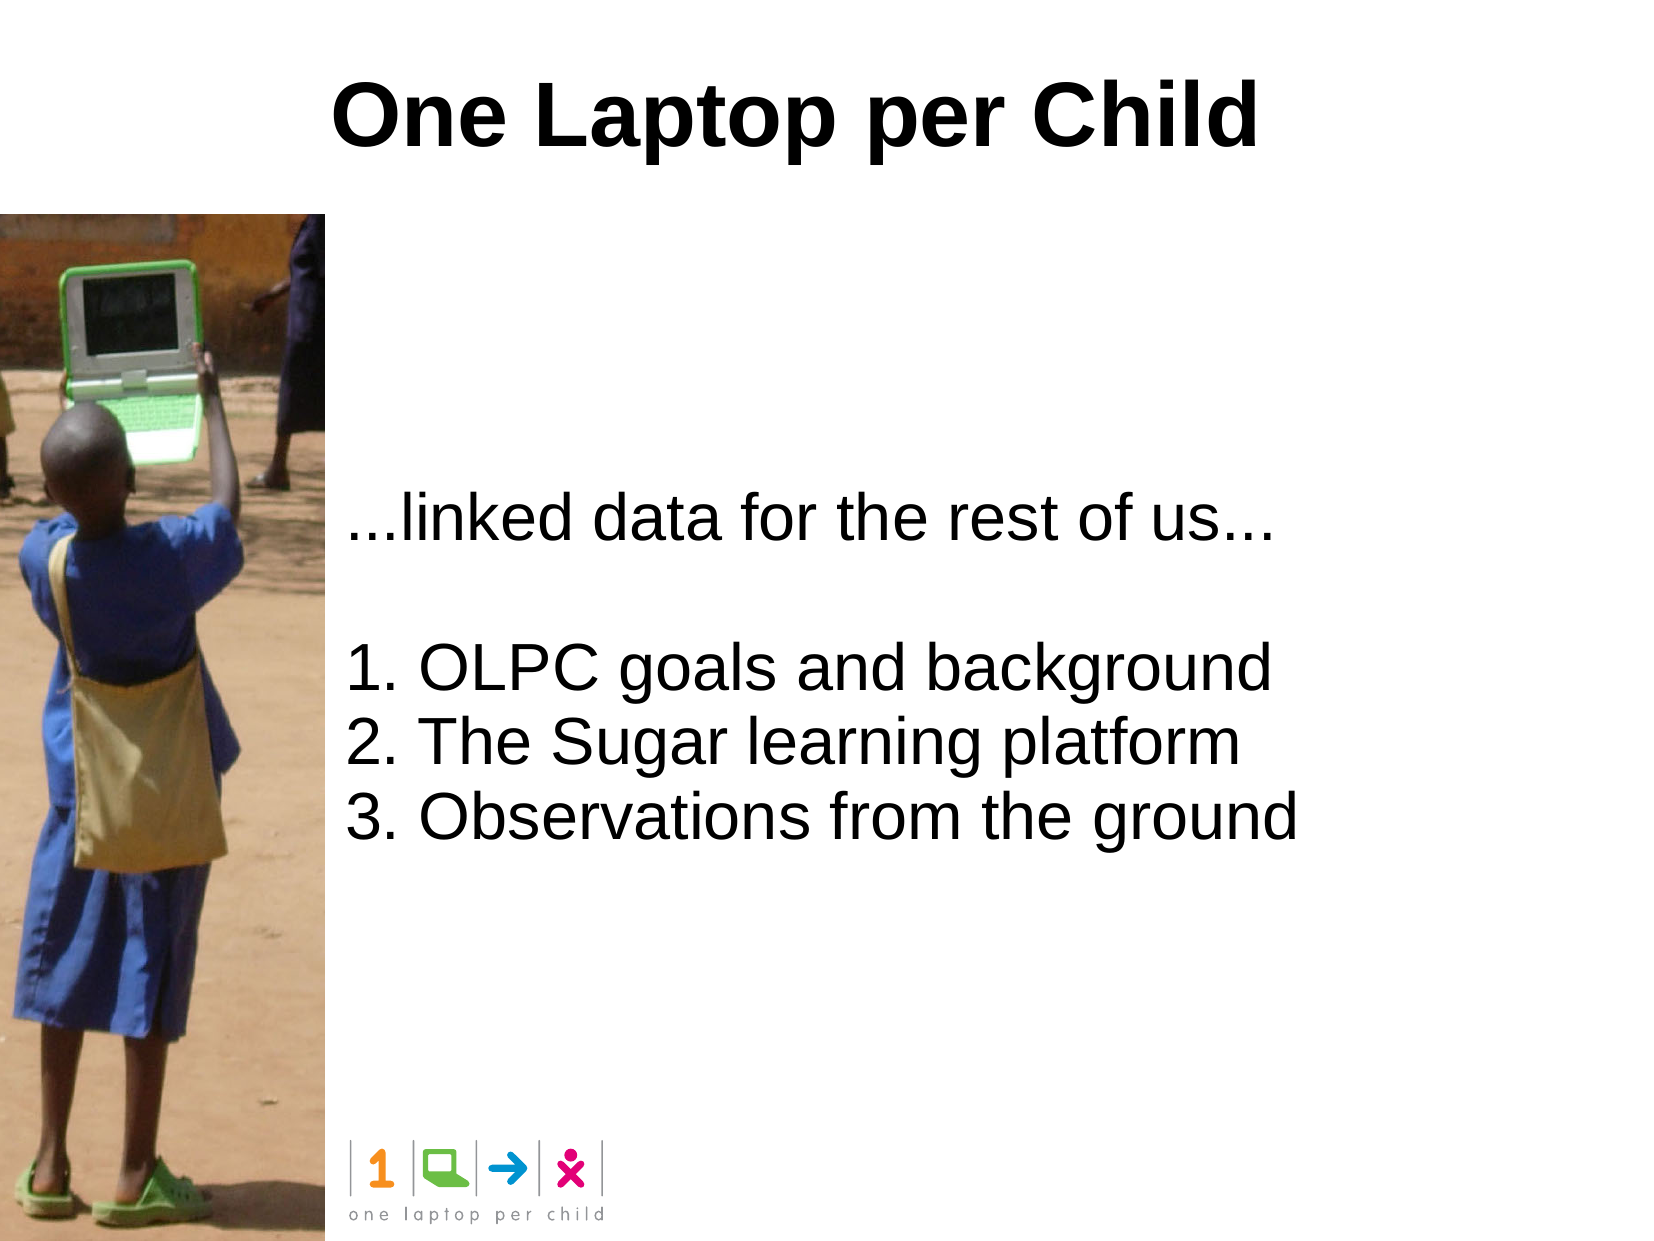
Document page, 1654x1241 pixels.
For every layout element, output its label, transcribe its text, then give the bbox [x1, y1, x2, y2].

title One Laptop per Child [330, 49, 1654, 181]
subtitle ...linked data for the rest of us... 1. OLPC goals and background 2. The Sugar learning platform 3. Observations from the ground [345, 225, 1654, 1109]
picture [0, 214, 696, 1241]
